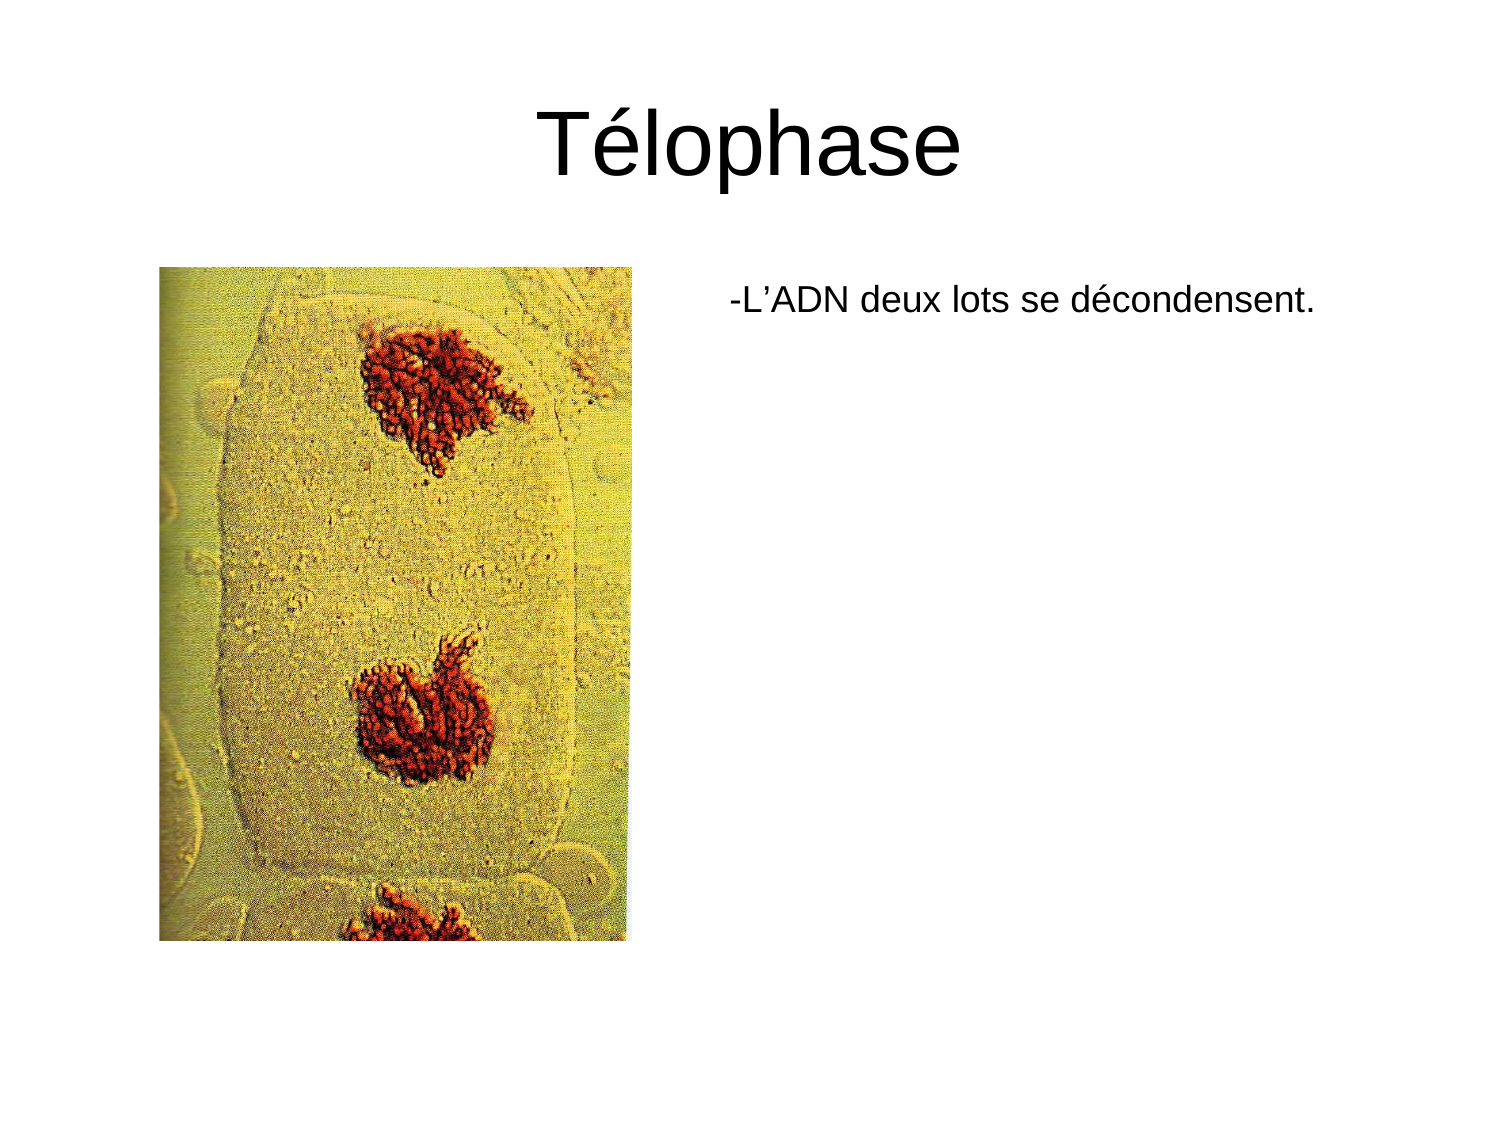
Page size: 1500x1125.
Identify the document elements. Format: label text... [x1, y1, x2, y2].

title Télophase [75, 45, 1426, 233]
text_box -L’ADN deux lots se décondensent. [714, 267, 1412, 328]
picture [159, 267, 632, 941]
